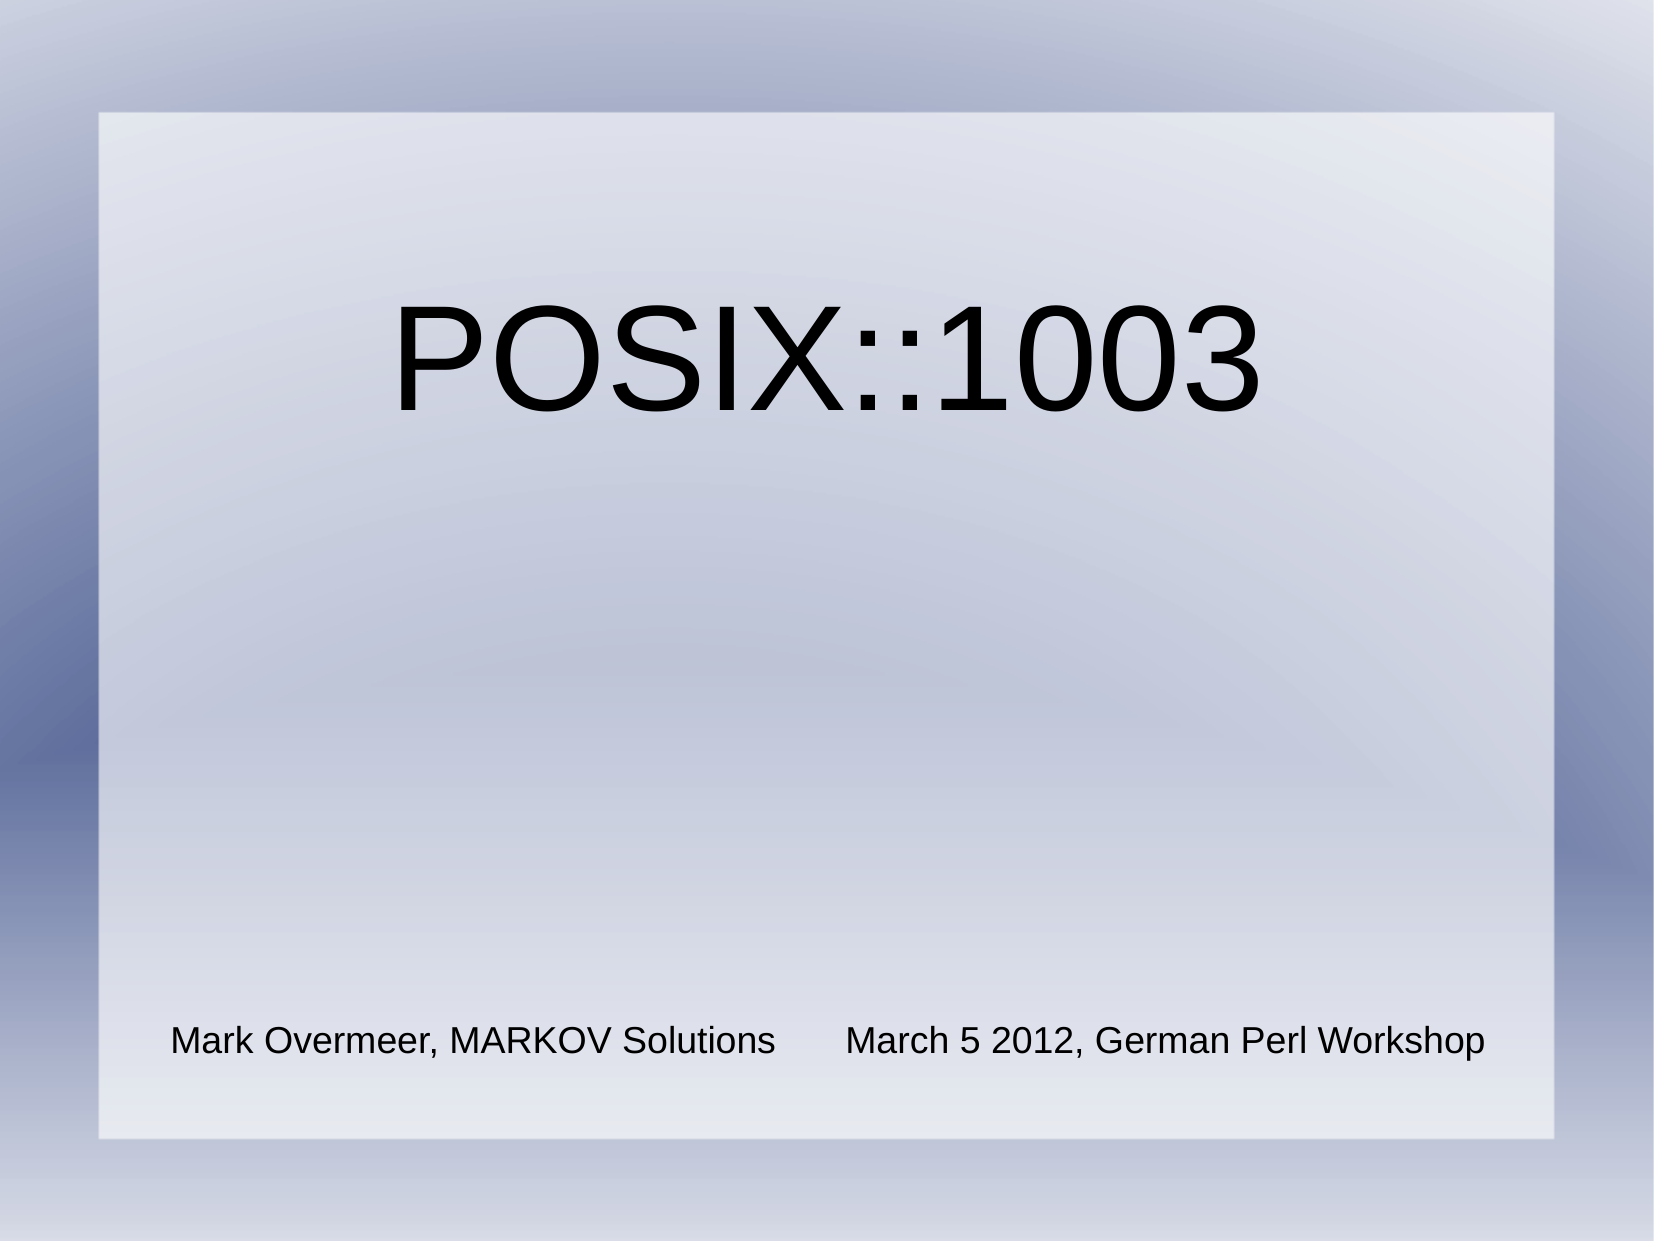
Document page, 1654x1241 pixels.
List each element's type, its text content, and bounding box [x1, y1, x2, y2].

text_box POSIX::1003 [375, 267, 1281, 451]
text_box Mark Overmeer, MARKOV Solutions March 5 2012, German Perl Workshop [155, 1012, 1501, 1070]
picture [0, 0, 1654, 1241]
